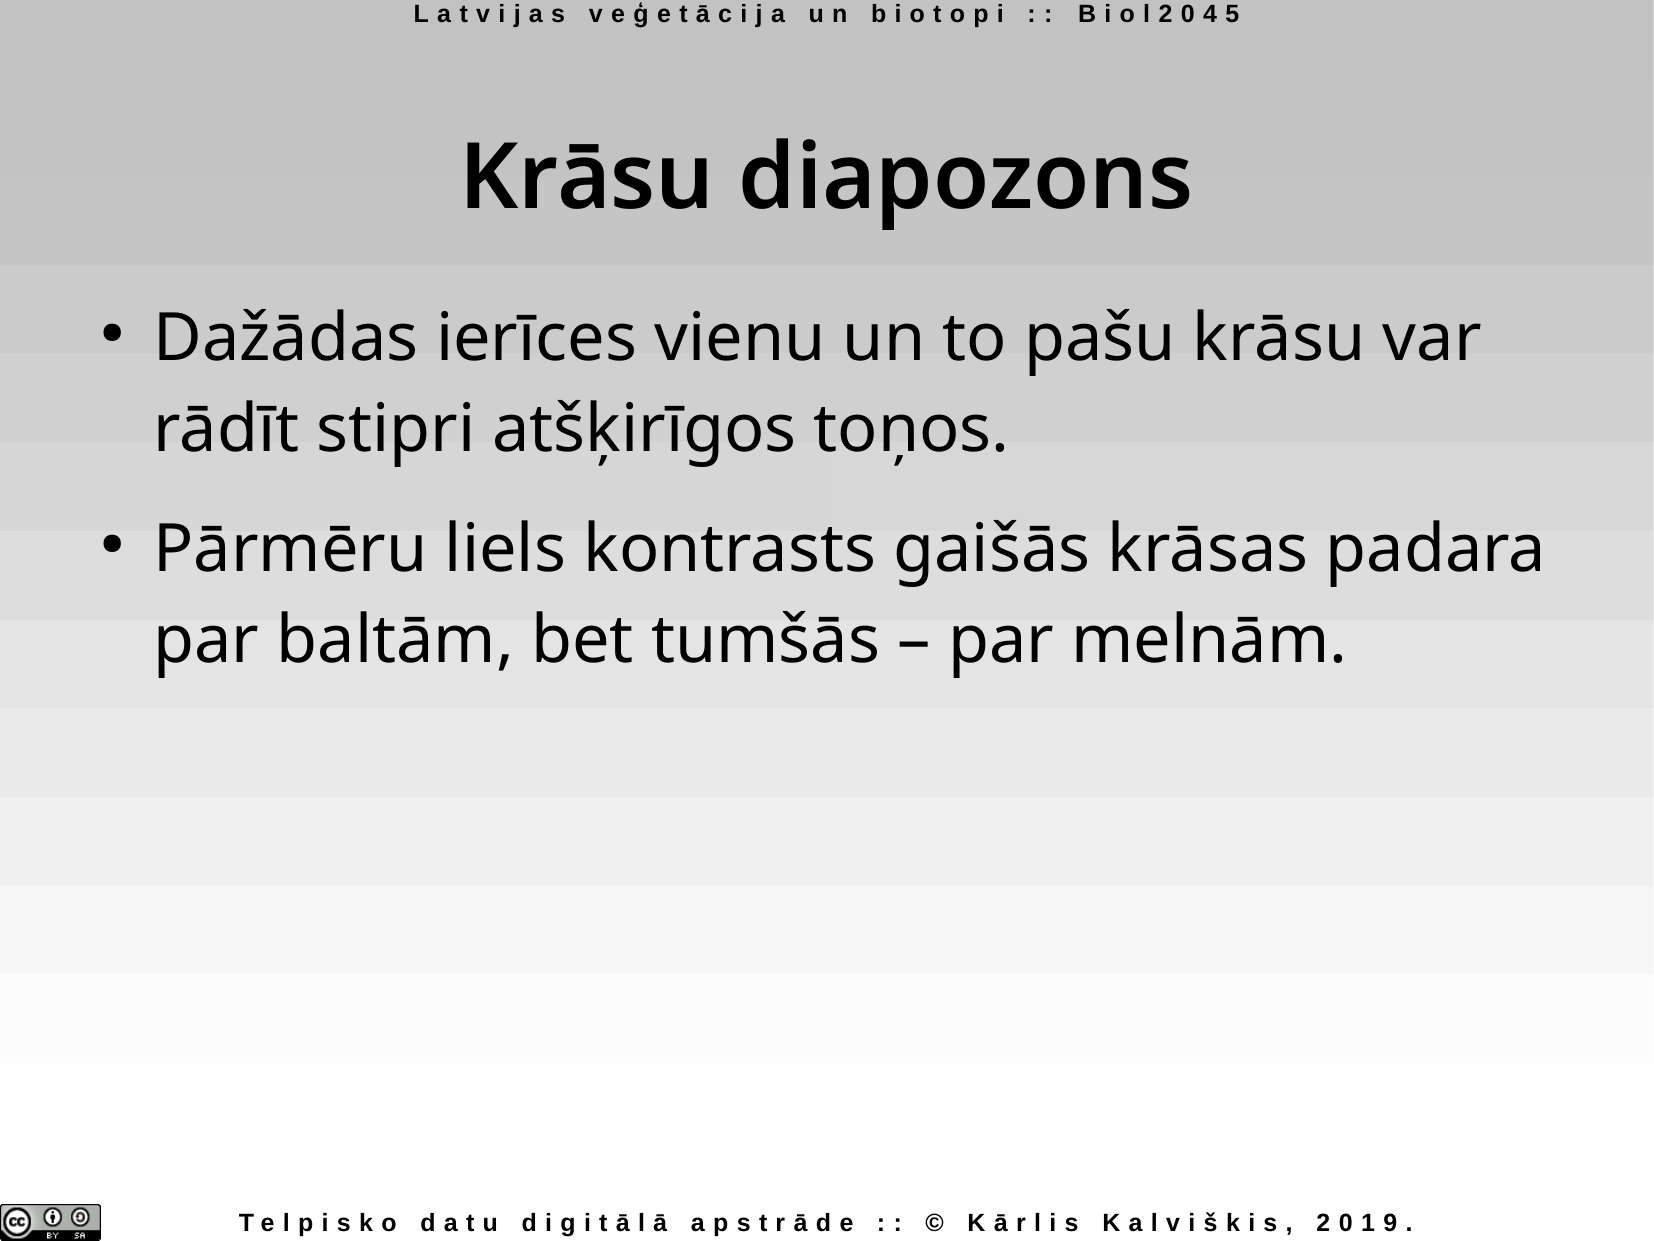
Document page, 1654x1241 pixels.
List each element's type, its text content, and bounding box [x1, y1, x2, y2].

picture [0, 0, 1654, 1241]
title Krāsu diapozons [29, 49, 1625, 296]
list Dažādas ierīces vienu un to pašu krāsu var rādīt stipri atšķirīgos toņos. Pārmēru liels kontrasts gaišās krāsas padara par baltām, bet tumšās – par melnām. [82, 289, 1571, 1113]
